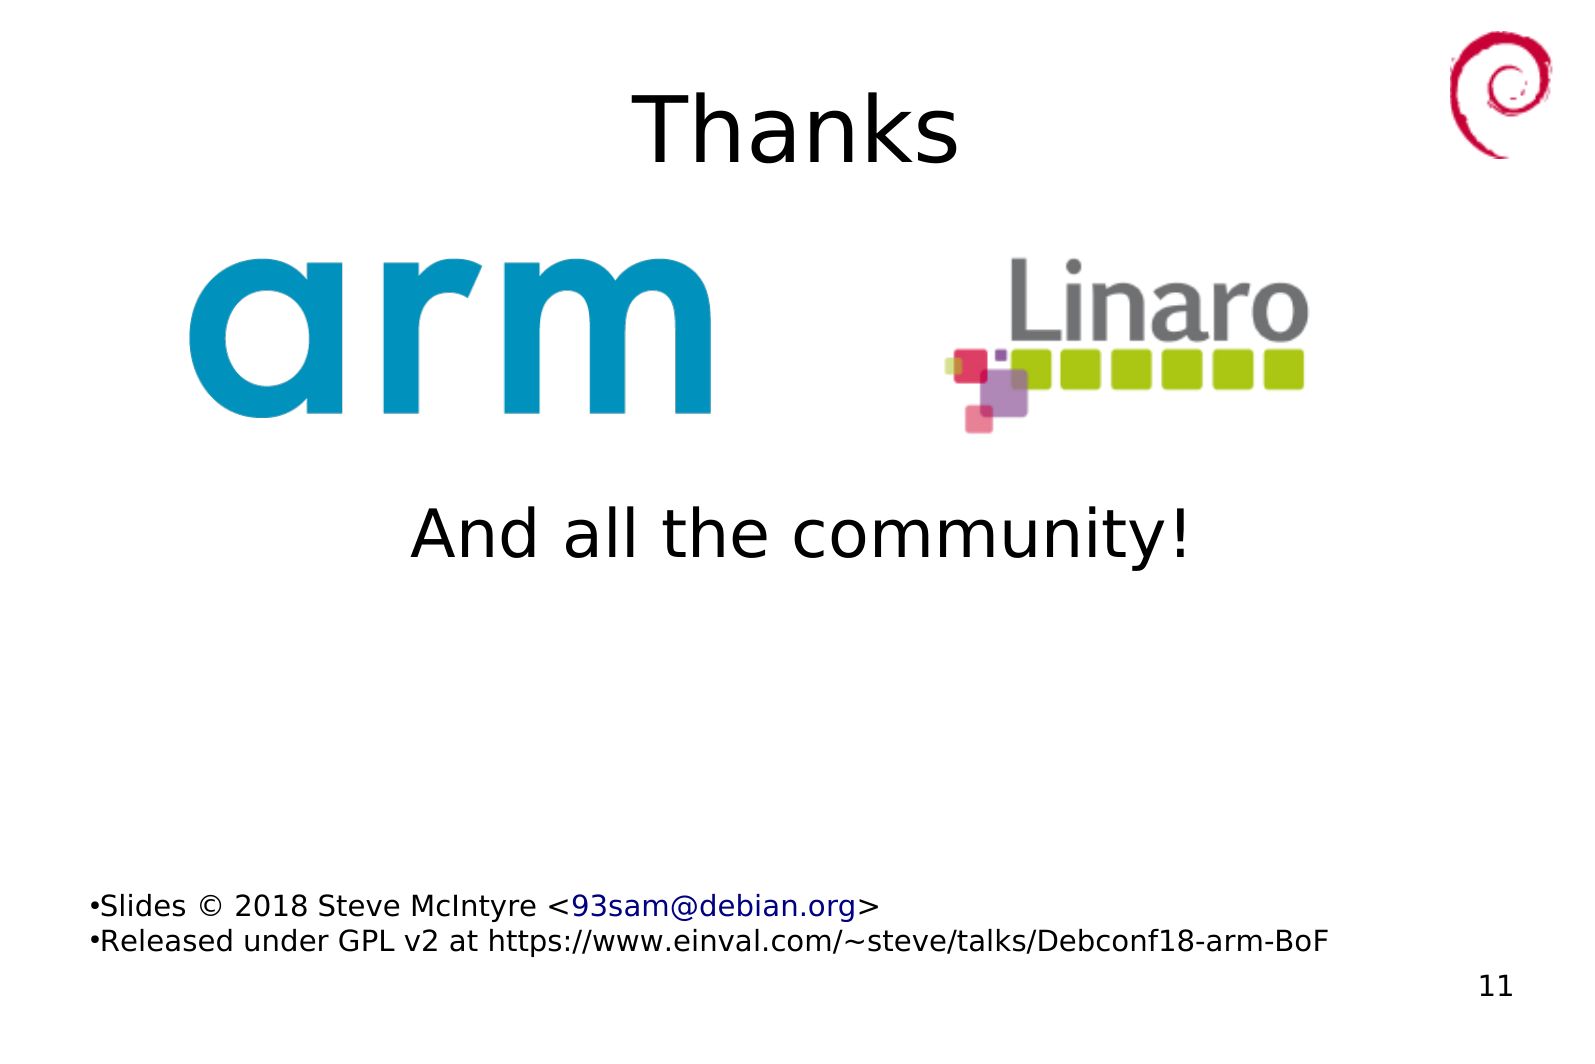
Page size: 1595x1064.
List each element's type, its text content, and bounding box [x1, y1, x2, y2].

picture [187, 256, 713, 421]
title Thanks [79, 42, 1515, 220]
picture [1450, 31, 1555, 159]
text_box And all the community! [378, 495, 1228, 574]
text_box Slides © 2018 Steve McIntyre <93sam@debian.org> Released under GPL v2 at https://www.einval.com/~steve/talks/Debconf18-arm-BoF [75, 882, 1463, 975]
picture [900, 187, 1351, 488]
